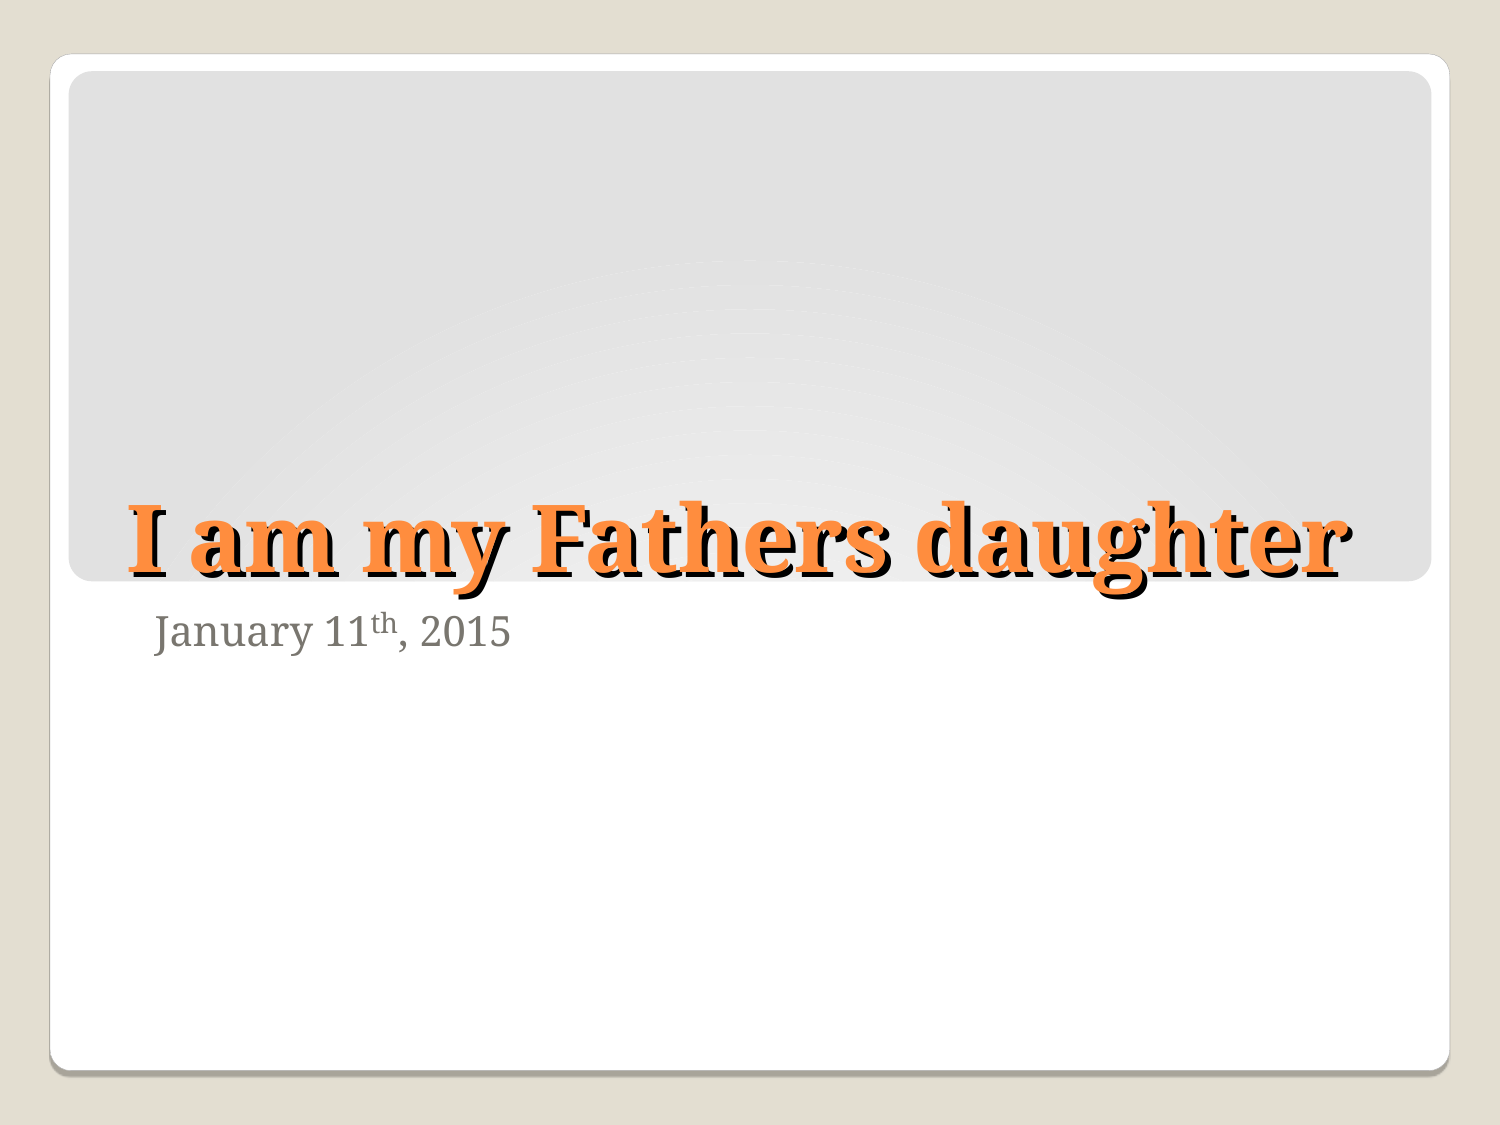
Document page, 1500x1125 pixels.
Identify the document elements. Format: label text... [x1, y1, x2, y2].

subtitle January 11th, 2015 [118, 604, 1394, 755]
title I am my Fathers daughter [118, 298, 1394, 599]
